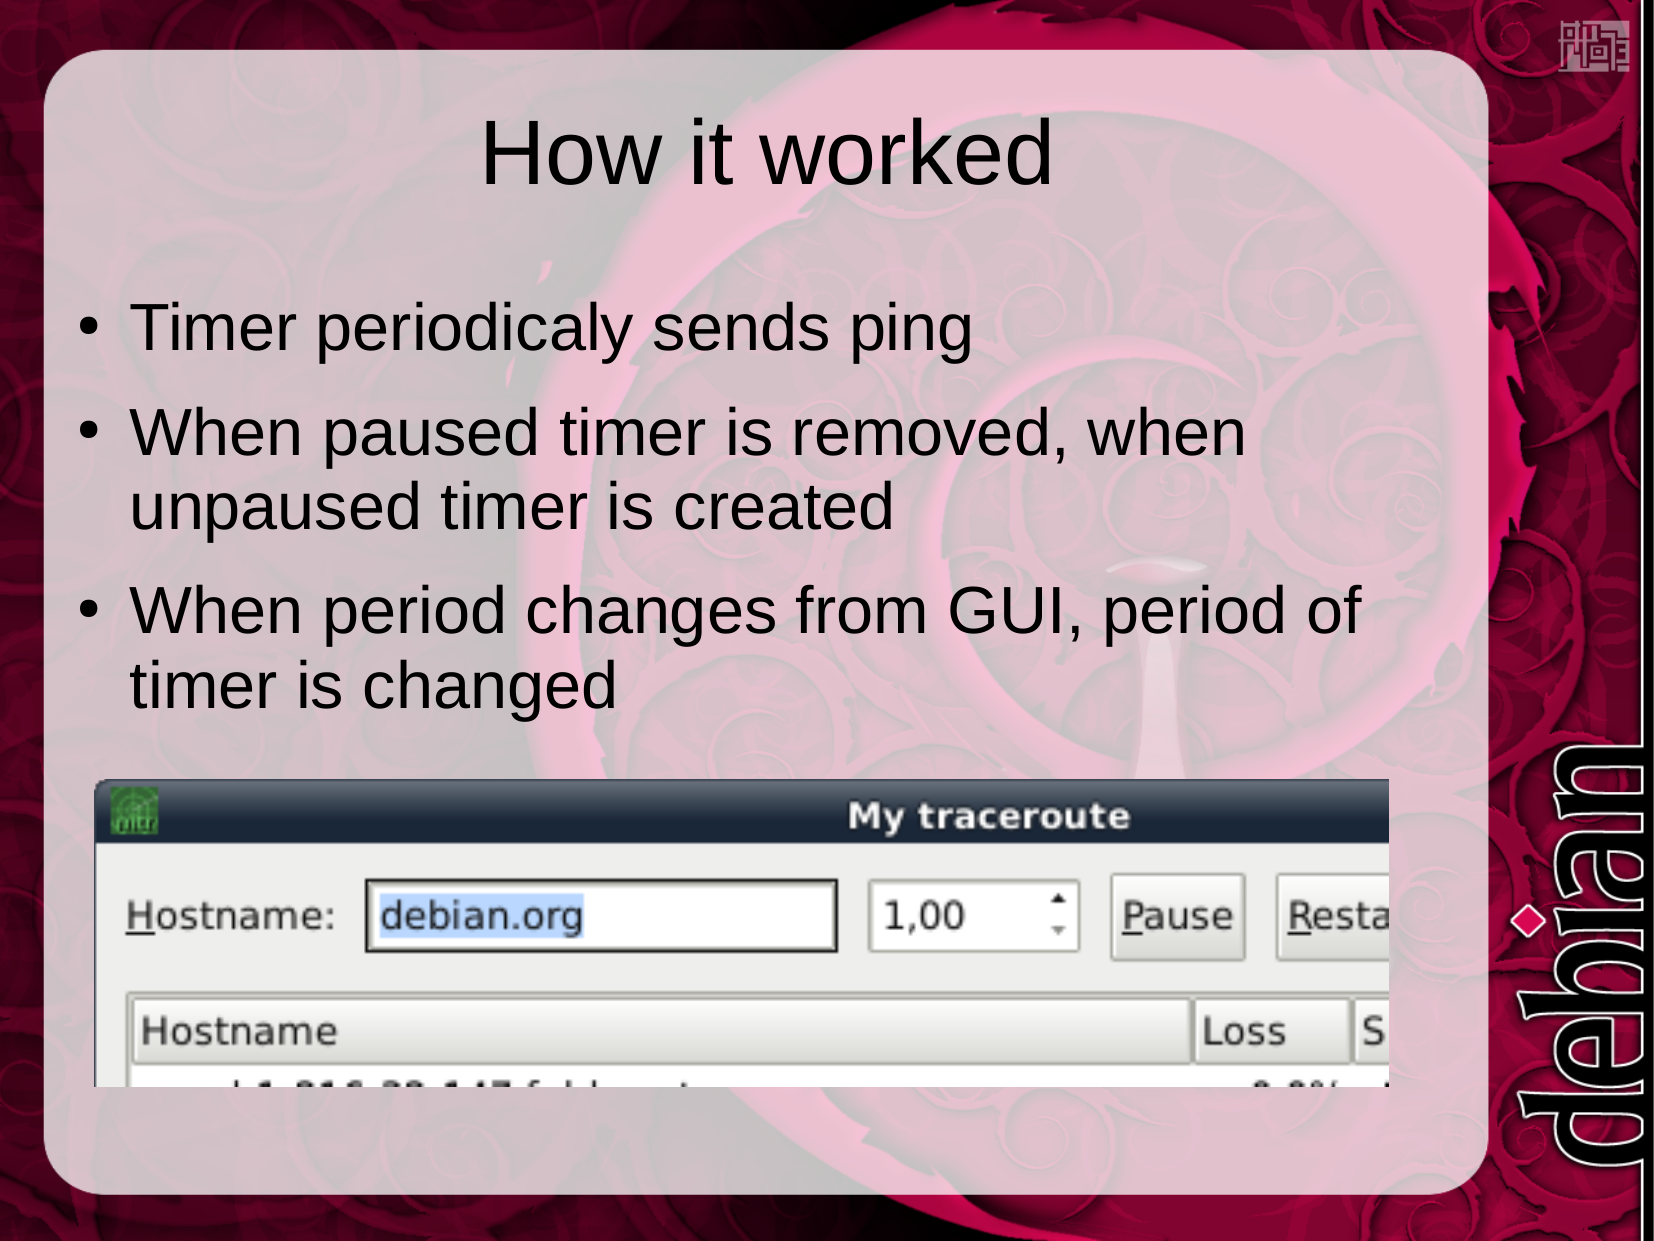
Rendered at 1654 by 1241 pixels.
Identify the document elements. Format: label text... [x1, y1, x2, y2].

list Timer periodicaly sends ping When paused timer is removed, when unpaused timer is created When period changes from GUI, period of timer is changed [59, 290, 1477, 1109]
title How it worked [59, 49, 1477, 257]
picture [0, 0, 1654, 1241]
